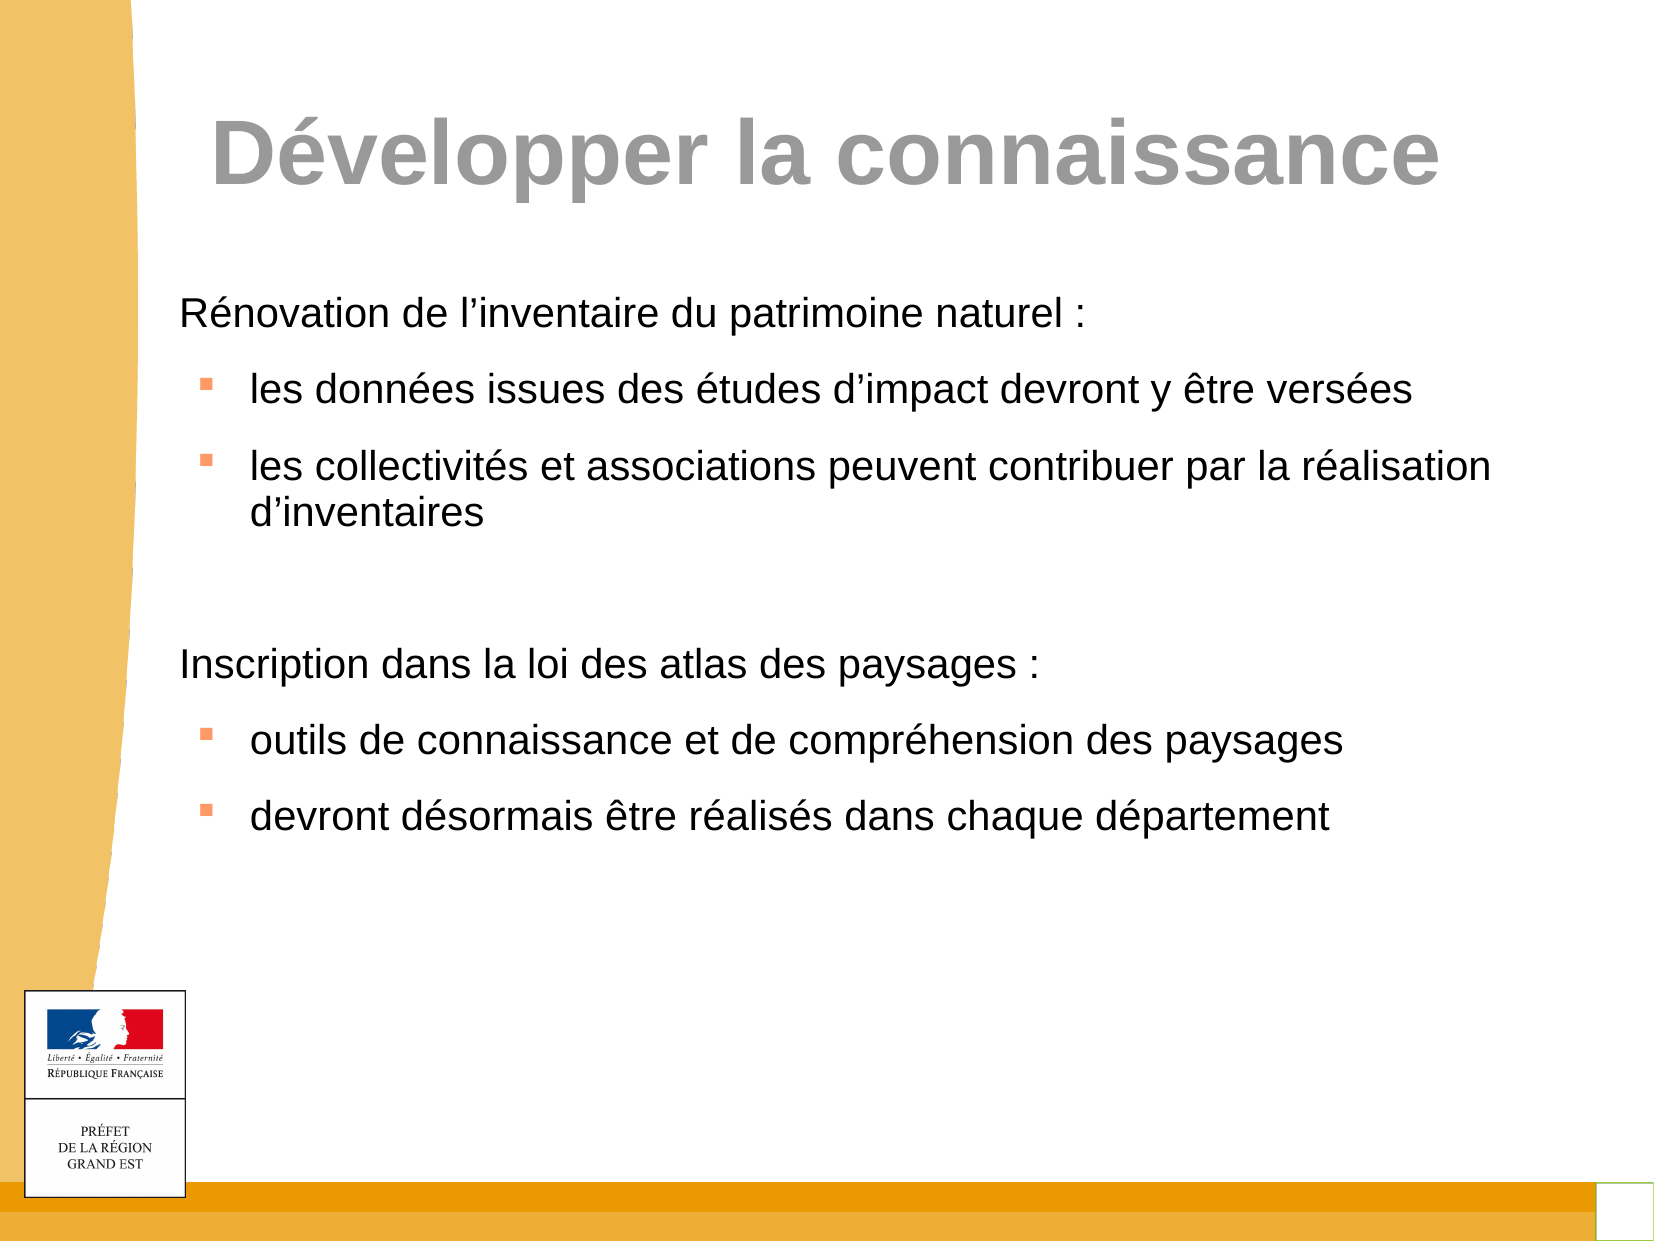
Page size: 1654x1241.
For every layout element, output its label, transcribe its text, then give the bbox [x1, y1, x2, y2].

list Rénovation de l’inventaire du patrimoine naturel : les données issues des études d’impact devront y être versées les collectivités et associations peuvent contribuer par la réalisation d’inventaires Inscription dans la loi des atlas des paysages : outils de connaissance et de compréhension des paysages devront désormais être réalisés dans chaque département [179, 290, 1509, 1010]
title Développer la connaissance [82, 49, 1571, 257]
picture [0, 0, 1654, 1241]
